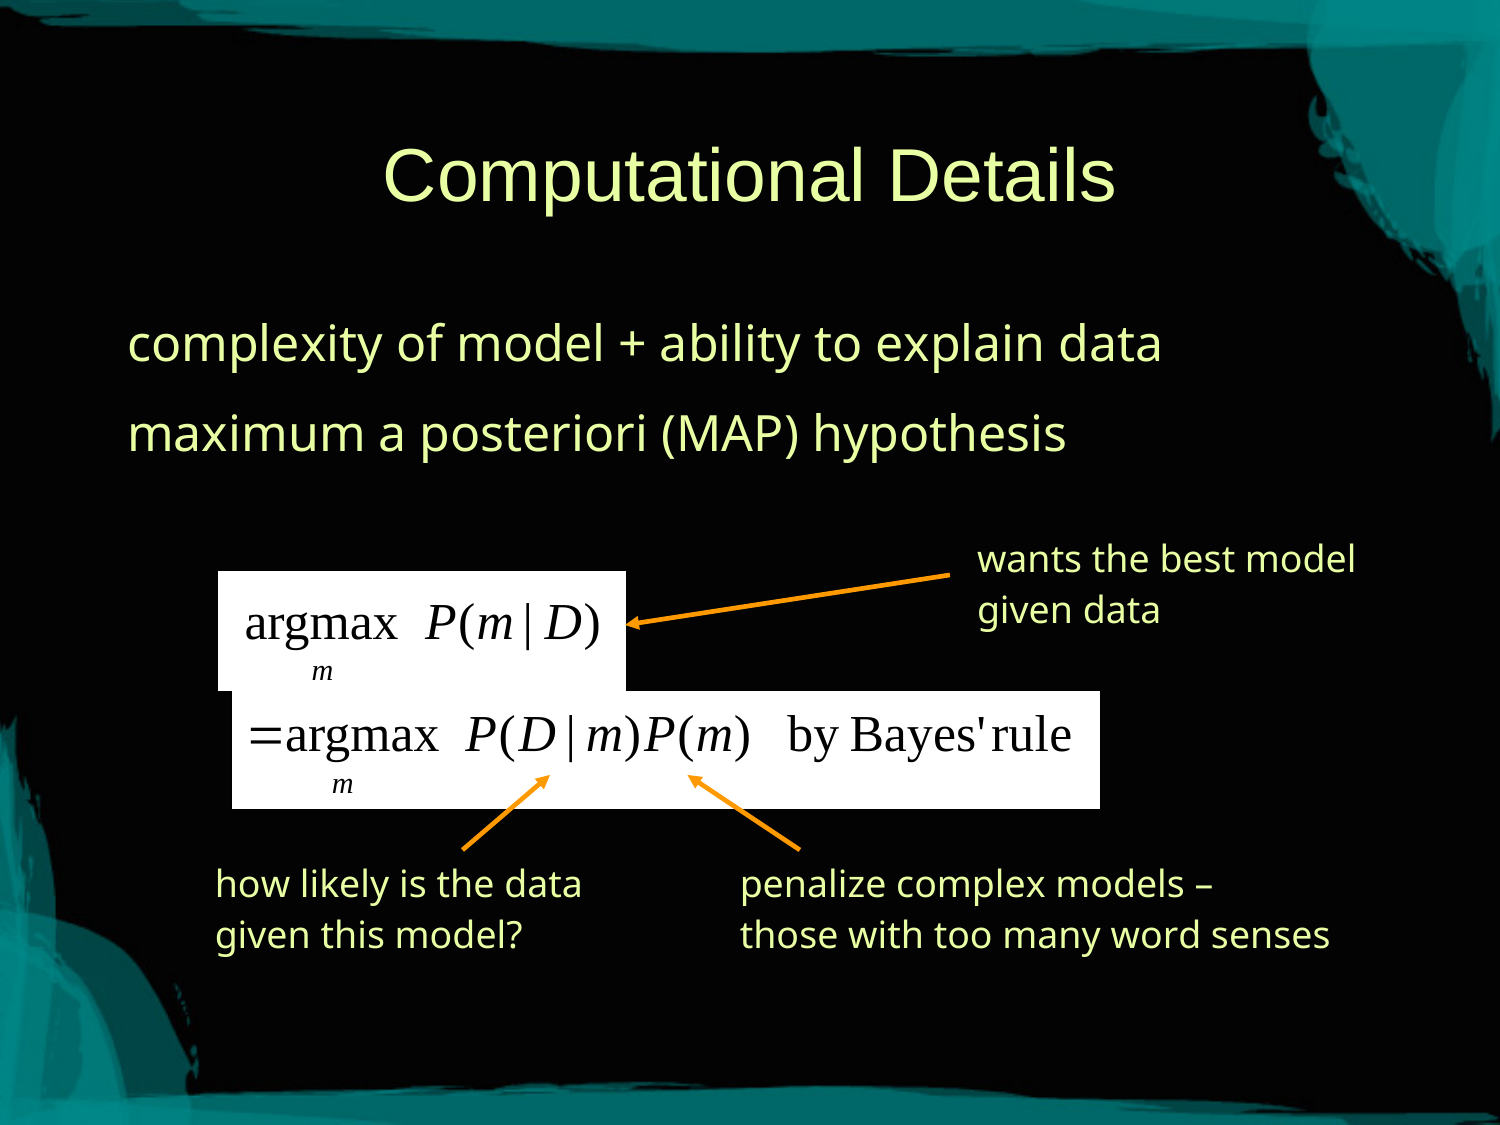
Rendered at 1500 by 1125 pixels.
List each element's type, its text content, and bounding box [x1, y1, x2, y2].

text_box penalize complex models – those with too many word senses [724, 849, 1363, 968]
chart [237, 699, 1079, 804]
list complexity of model + ability to explain data maximum a posteriori (MAP) hypothesis [112, 299, 1388, 601]
text_box how likely is the data given this model? [200, 849, 613, 968]
chart [237, 587, 609, 692]
text_box wants the best model given data [962, 524, 1389, 643]
text_box [218, 601, 1101, 810]
title Computational Details [112, 87, 1388, 263]
picture [0, 0, 1500, 1125]
text_box [514, 804, 734, 810]
